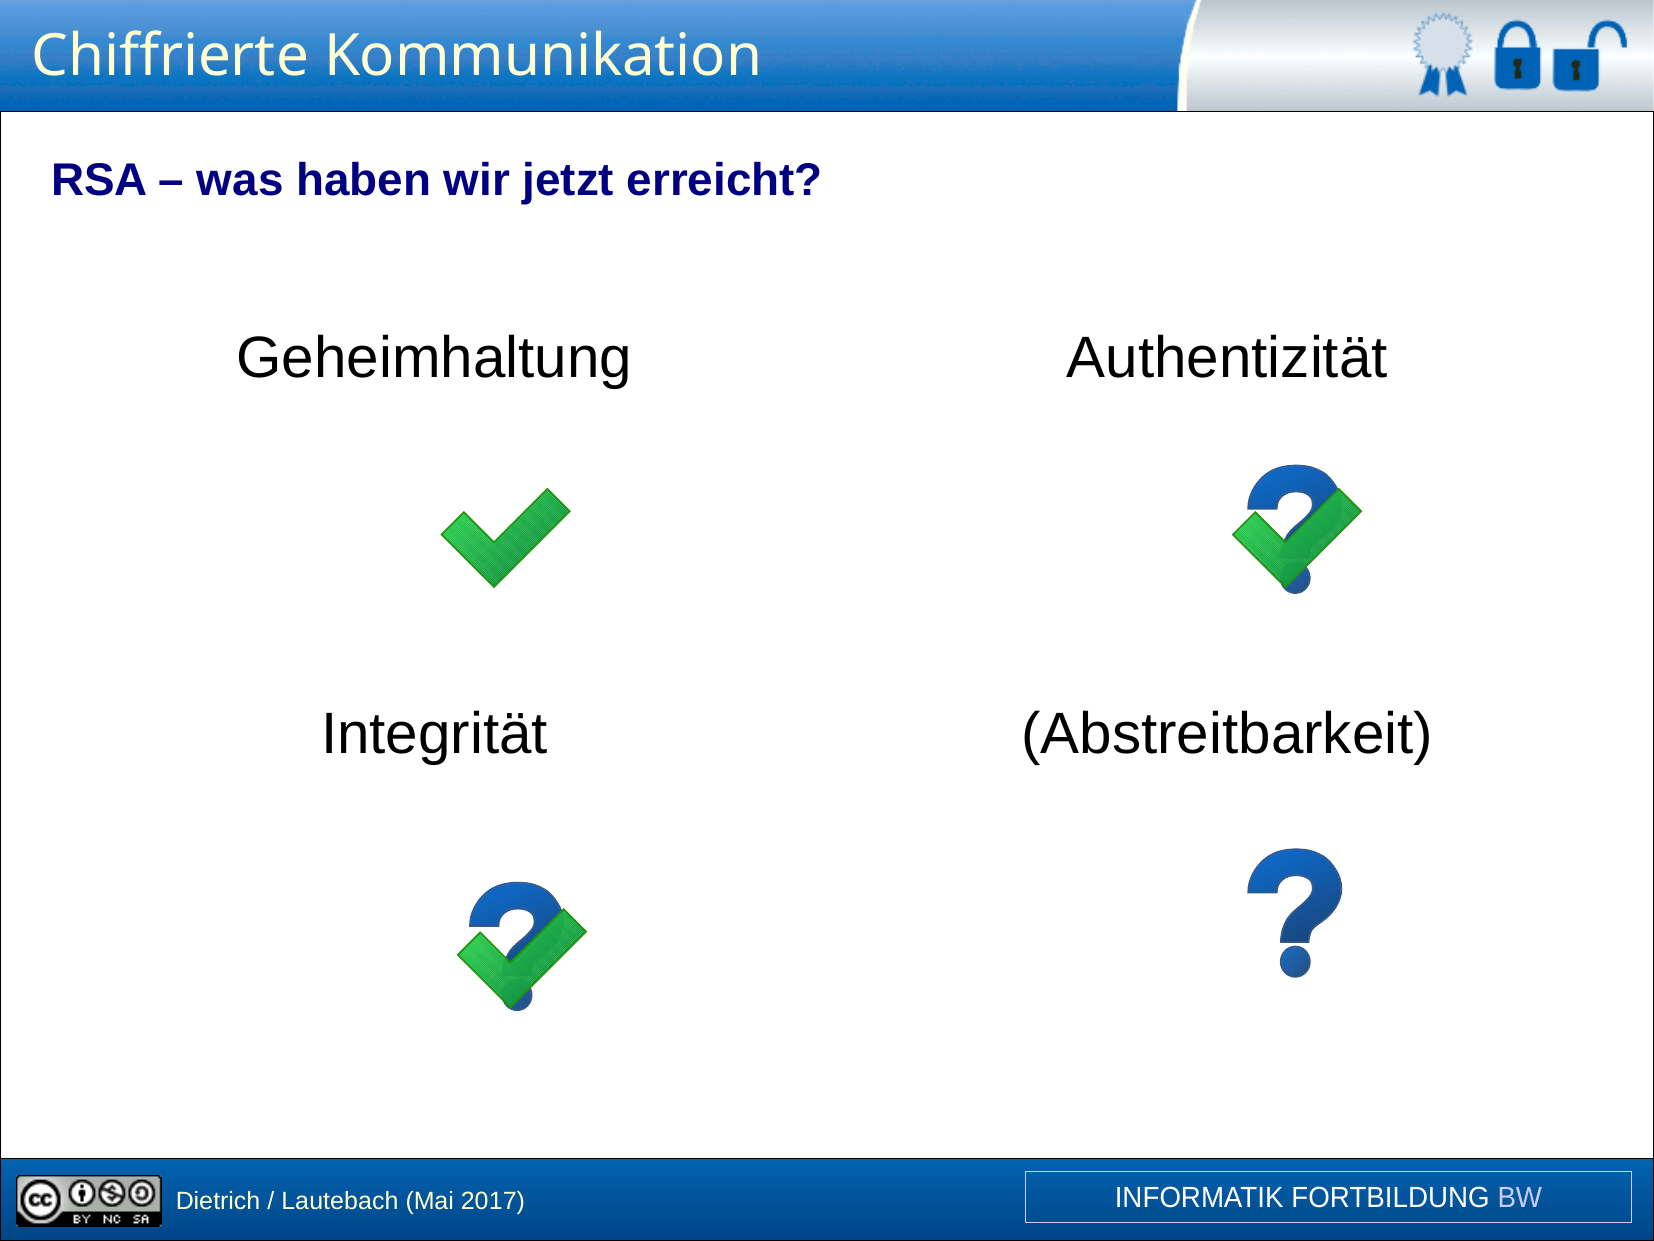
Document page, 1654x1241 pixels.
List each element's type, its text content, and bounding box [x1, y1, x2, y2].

list (Abstreitbarkeit) [850, 700, 1606, 1044]
picture [1206, 440, 1388, 624]
text_box RSA – was haben wir jetzt erreicht? [36, 146, 1617, 214]
picture [415, 444, 594, 624]
list Integrität [57, 700, 813, 1044]
picture [0, 0, 1654, 111]
picture [431, 857, 610, 1044]
title Chiffrierte Kommunikation [31, 14, 1151, 92]
list Geheimhaltung [57, 325, 813, 669]
picture [1209, 824, 1388, 1003]
picture [16, 1175, 162, 1227]
list Authentizität [850, 325, 1606, 669]
